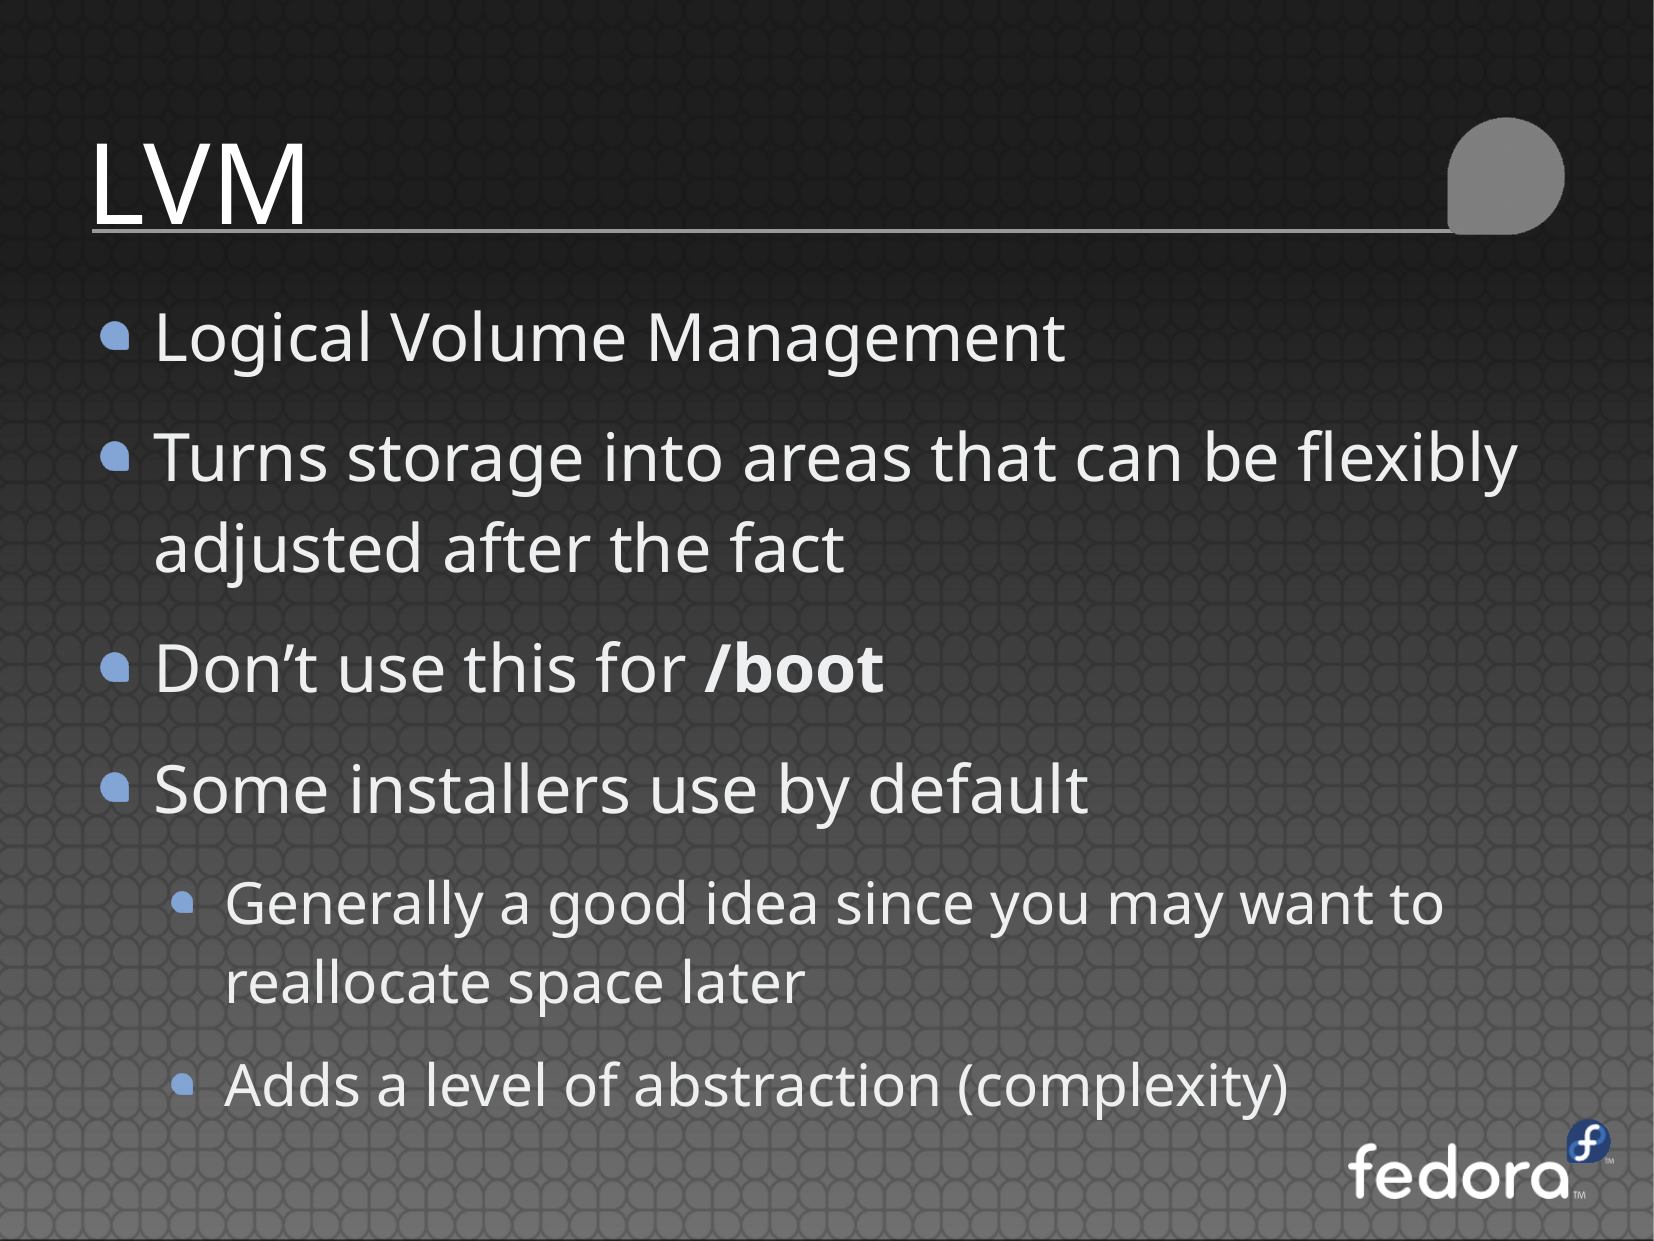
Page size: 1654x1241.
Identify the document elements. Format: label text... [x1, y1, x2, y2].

list Logical Volume Management Turns storage into areas that can be flexibly adjusted after the fact Don’t use this for /boot Some installers use by default Generally a good idea since you may want to reallocate space later Adds a level of abstraction (complexity) [82, 290, 1571, 1116]
picture [0, 0, 1654, 1241]
title LVM [86, 110, 1576, 251]
